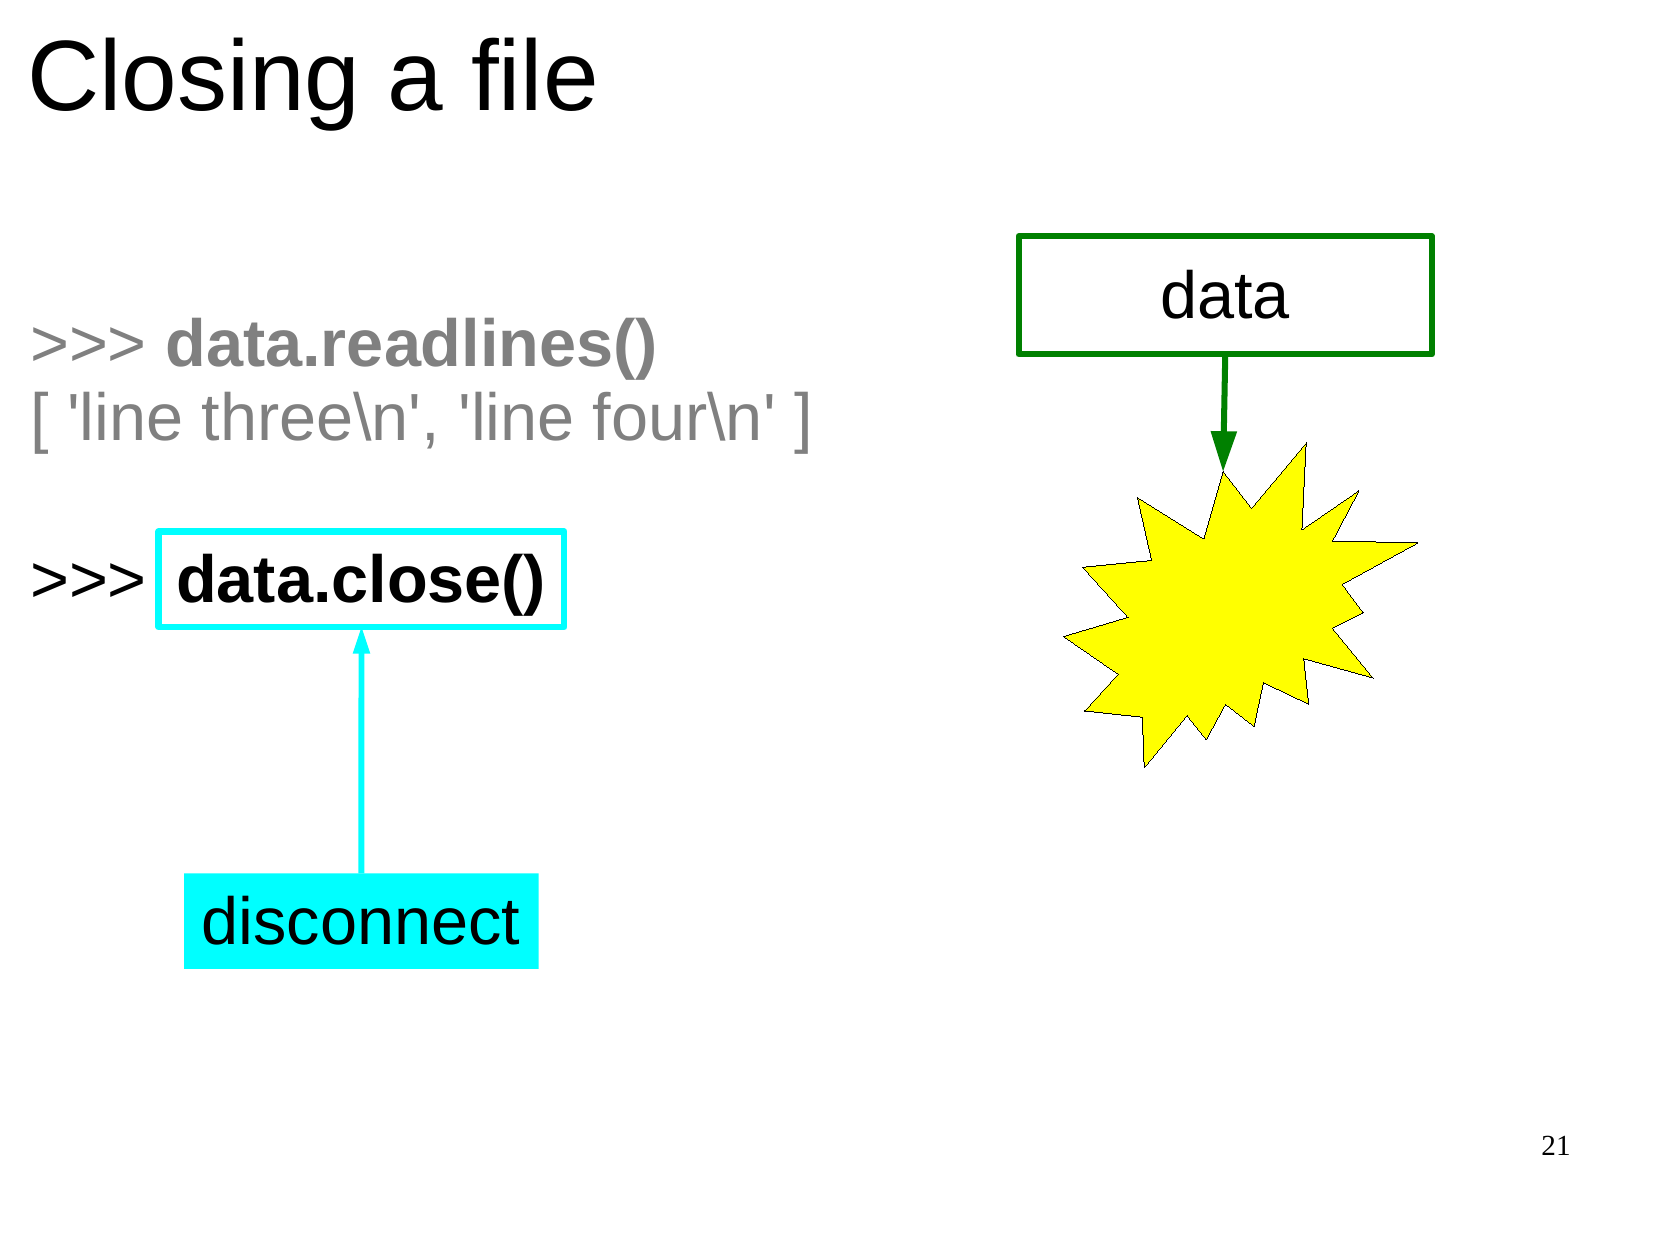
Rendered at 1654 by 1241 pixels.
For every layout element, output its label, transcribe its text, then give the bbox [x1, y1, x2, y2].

text_box >>> [12, 531, 155, 628]
text_box data [1018, 236, 1432, 355]
text_box data.close() [158, 531, 565, 628]
text_box Closing a file [12, 12, 615, 140]
text_box disconnect [184, 873, 539, 969]
text_box [1063, 442, 1418, 768]
text_box >>> data.readlines() [ 'line three\n', 'line four\n' ] [12, 295, 832, 466]
